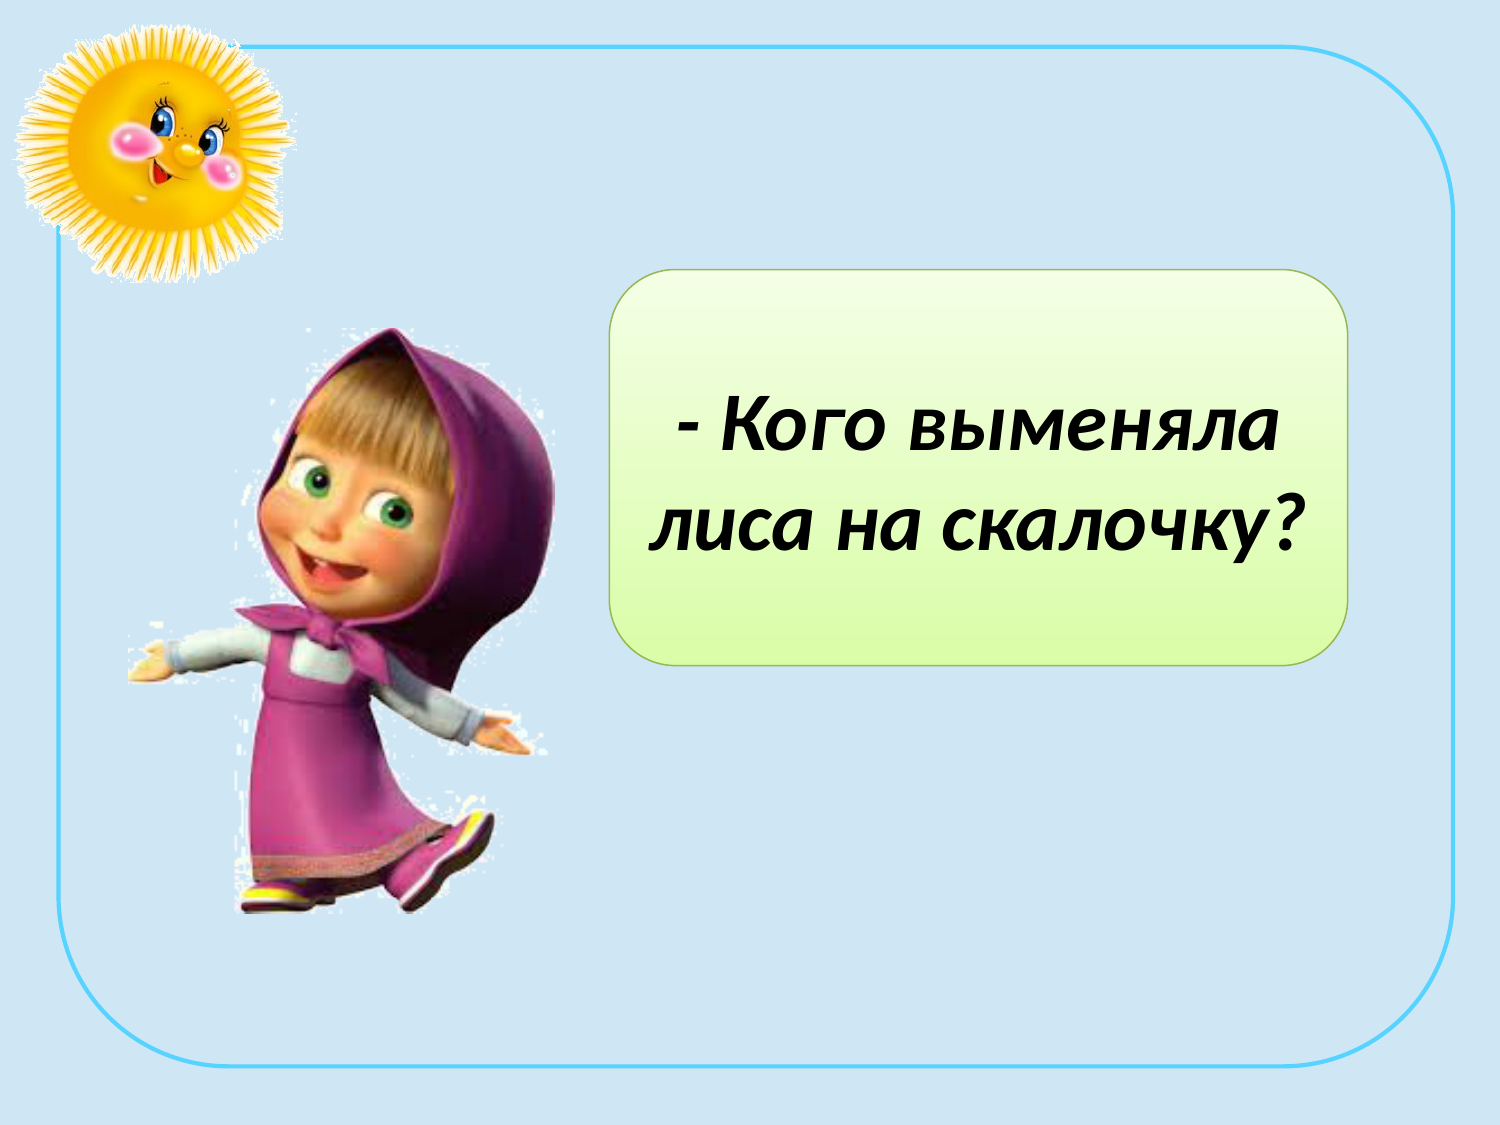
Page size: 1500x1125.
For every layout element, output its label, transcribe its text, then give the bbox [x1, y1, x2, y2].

text_box - Кого выменяла лиса на скалочку? [609, 269, 1348, 666]
picture [11, 11, 555, 914]
